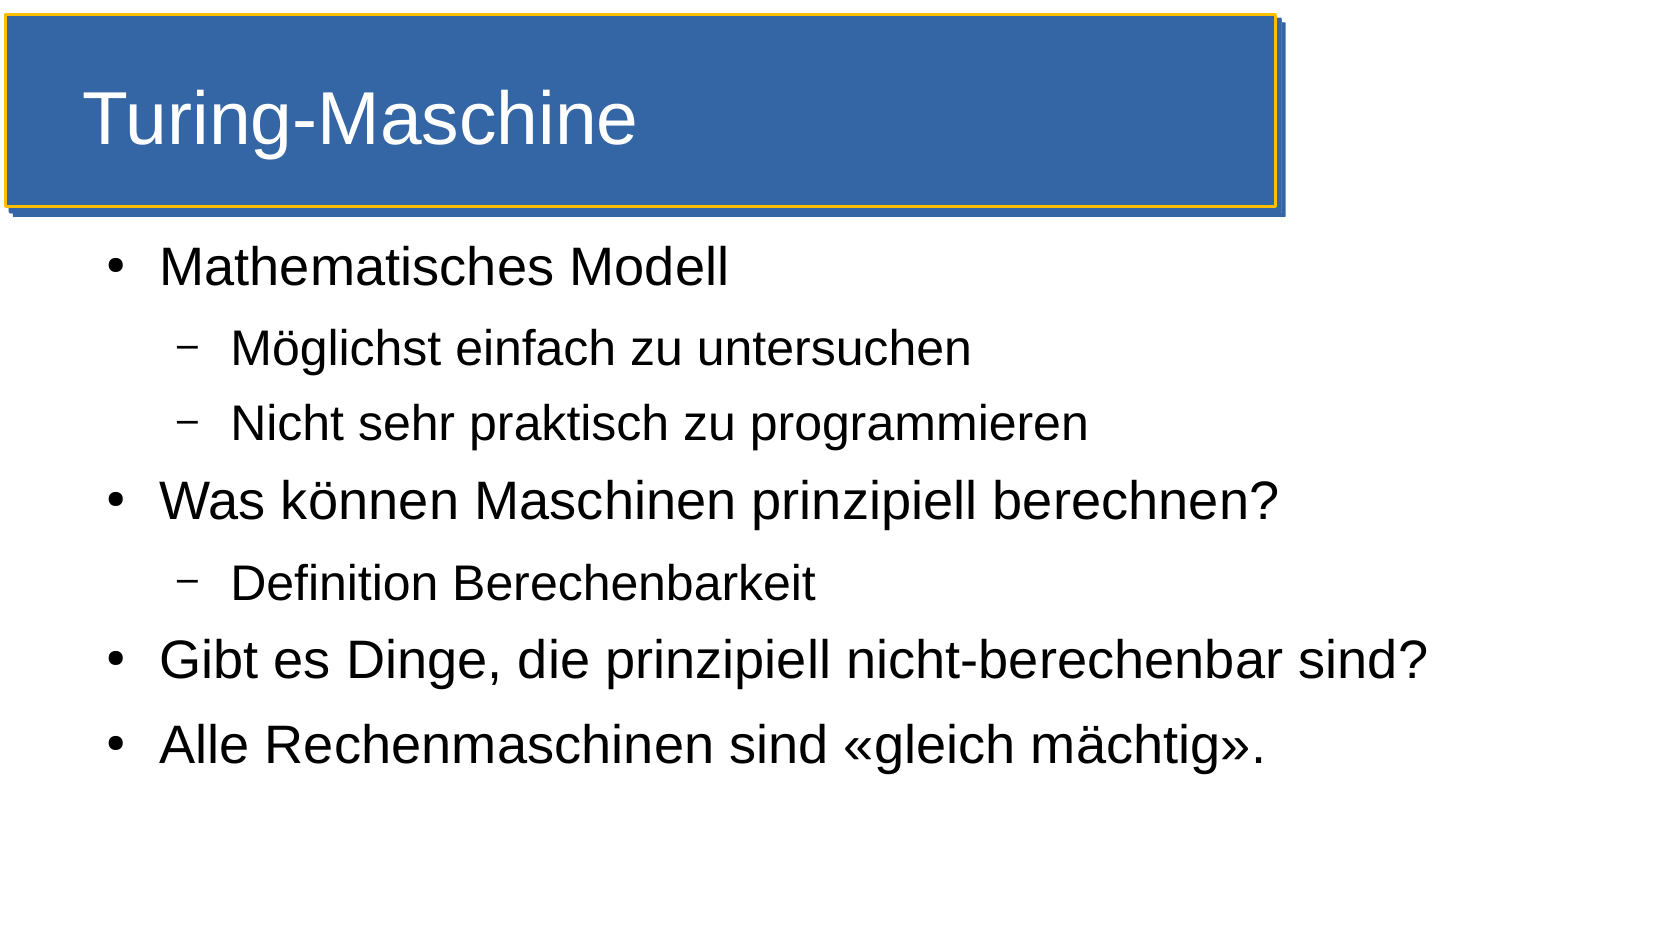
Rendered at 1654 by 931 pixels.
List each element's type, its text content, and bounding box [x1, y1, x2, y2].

list Mathematisches Modell Möglichst einfach zu untersuchen Nicht sehr praktisch zu programmieren Was können Maschinen prinzipiell berechnen? Definition Berechenbarkeit Gibt es Dinge, die prinzipiell nicht-berechenbar sind? Alle Rechenmaschinen sind «gleich mächtig». [88, 236, 1565, 798]
title Turing-Maschine [82, 44, 1235, 192]
